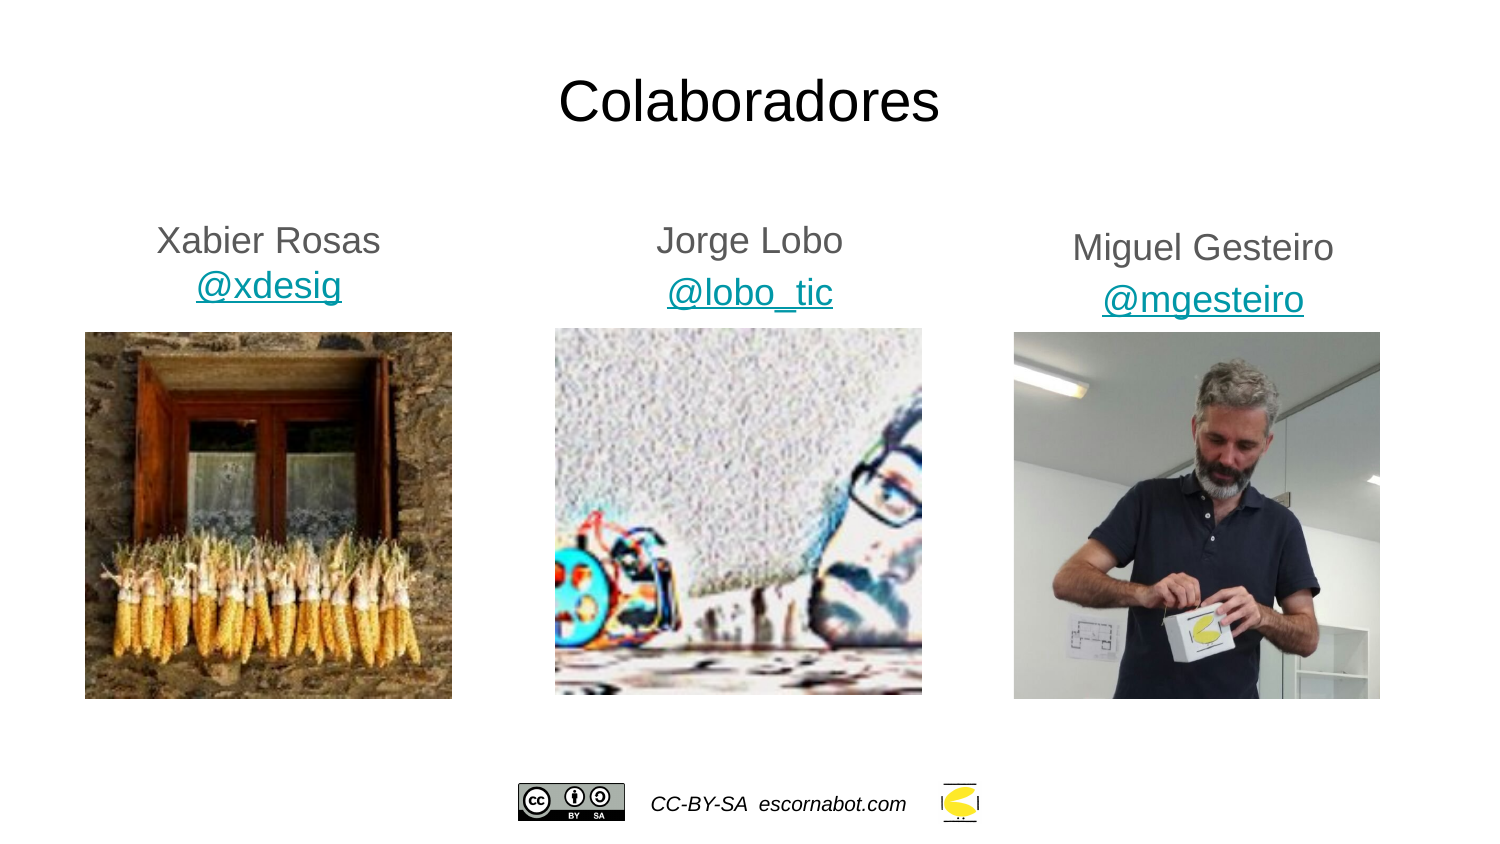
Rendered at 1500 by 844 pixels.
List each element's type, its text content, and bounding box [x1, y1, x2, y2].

picture [518, 783, 625, 821]
picture [555, 328, 922, 695]
list Miguel Gesteiro @mgesteiro [985, 201, 1421, 763]
list Xabier Rosas @xdesig [51, 201, 487, 763]
text_box CC-BY-SA escornabot.com [635, 775, 936, 830]
title Colaboradores [51, 48, 1449, 142]
picture [1013, 332, 1380, 699]
picture [85, 332, 452, 699]
picture [938, 781, 982, 824]
list Jorge Lobo @lobo_tic [532, 194, 968, 755]
